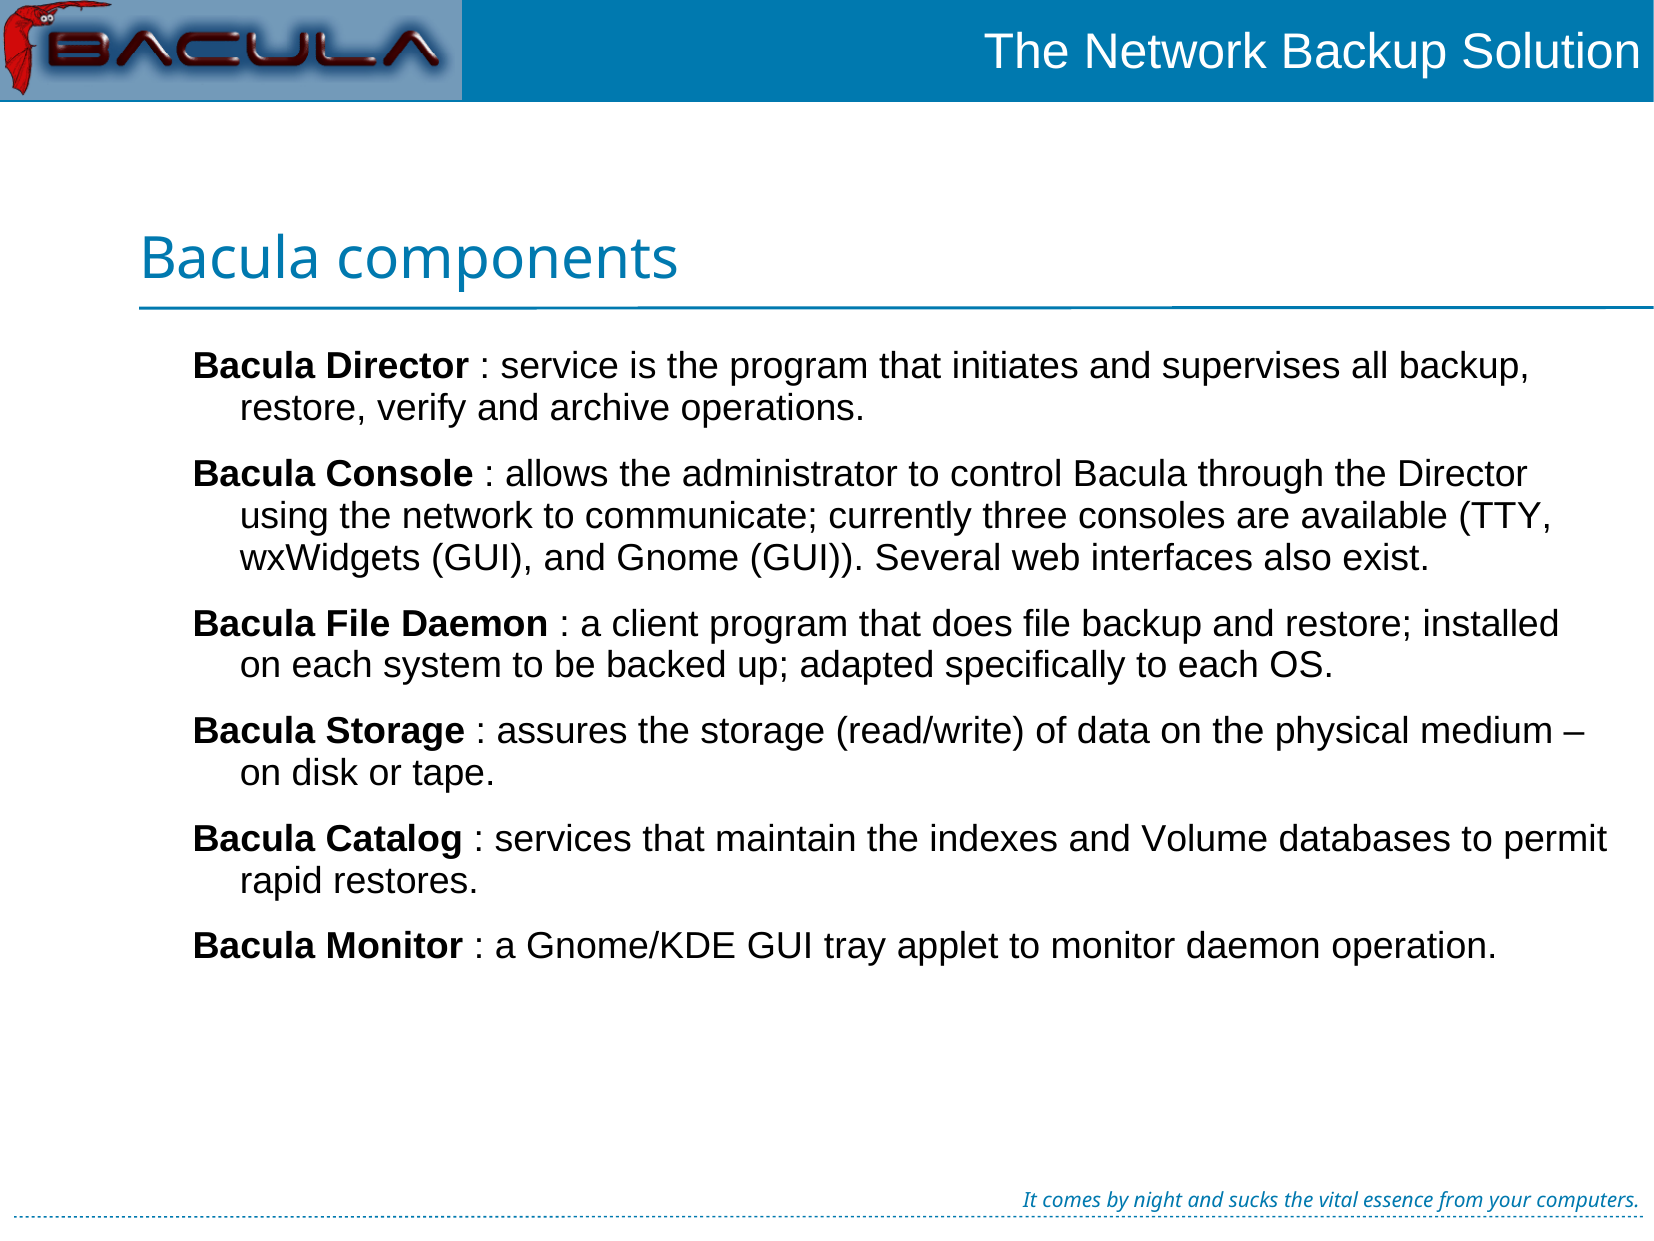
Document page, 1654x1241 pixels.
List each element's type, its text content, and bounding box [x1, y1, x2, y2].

picture [0, 0, 461, 99]
title Bacula components [139, 120, 1498, 296]
list Bacula Director : service is the program that initiates and supervises all backup, restore, verify and archive operations. Bacula Console : allows the administrator to control Bacula through the Director using the network to communicate; currently three consoles are available (TTY, wxWidgets (GUI), and Gnome (GUI)). Several web interfaces also exist. Bacula File Daemon : a client program that does file backup and restore; installed on each system to be backed up; adapted specifically to each OS. Bacula Storage : assures the storage (read/write) of data on the physical medium – on disk or tape. Bacula Catalog : services that maintain the indexes and Volume databases to permit rapid restores. Bacula Monitor : a Gnome/KDE GUI tray applet to monitor daemon operation. [98, 344, 1612, 1194]
